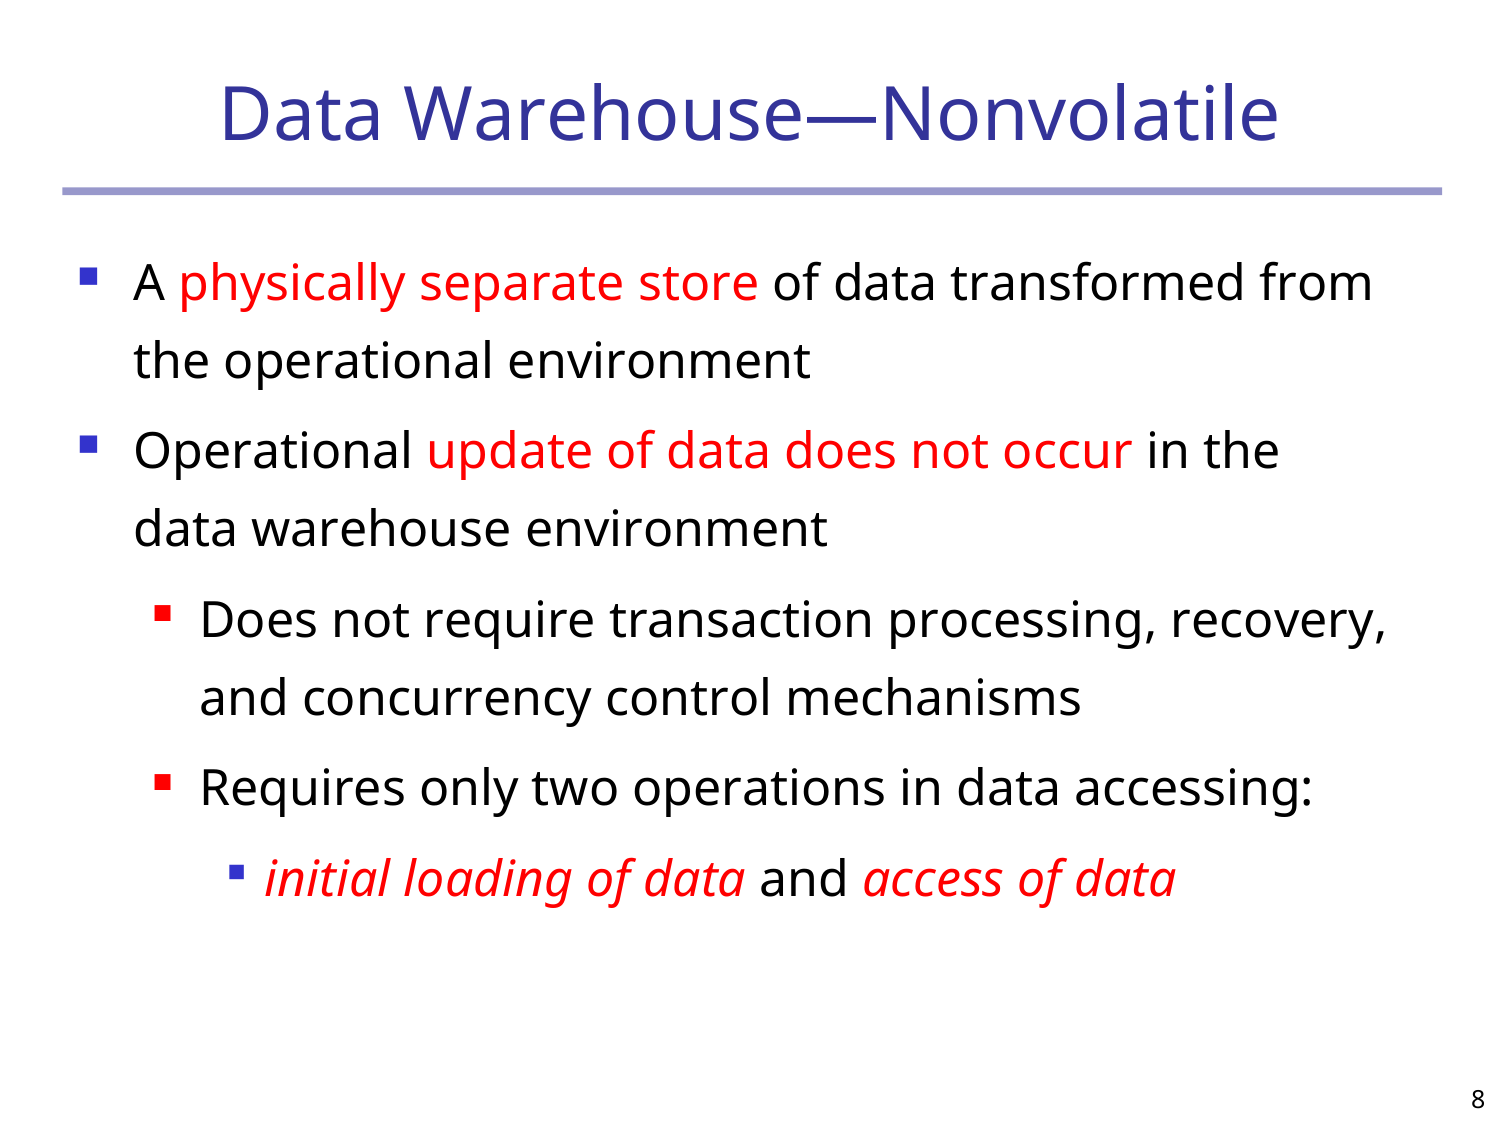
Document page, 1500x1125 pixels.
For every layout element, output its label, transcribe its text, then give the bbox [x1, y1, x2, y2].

title Data Warehouse—Nonvolatile [62, 49, 1438, 163]
text_box <number> [1187, 1050, 1500, 1125]
list A physically separate store of data transformed from the operational environment Operational update of data does not occur in the data warehouse environment Does not require transaction processing, recovery, and concurrency control mechanisms Requires only two operations in data accessing: initial loading of data and access of data [62, 224, 1413, 1026]
